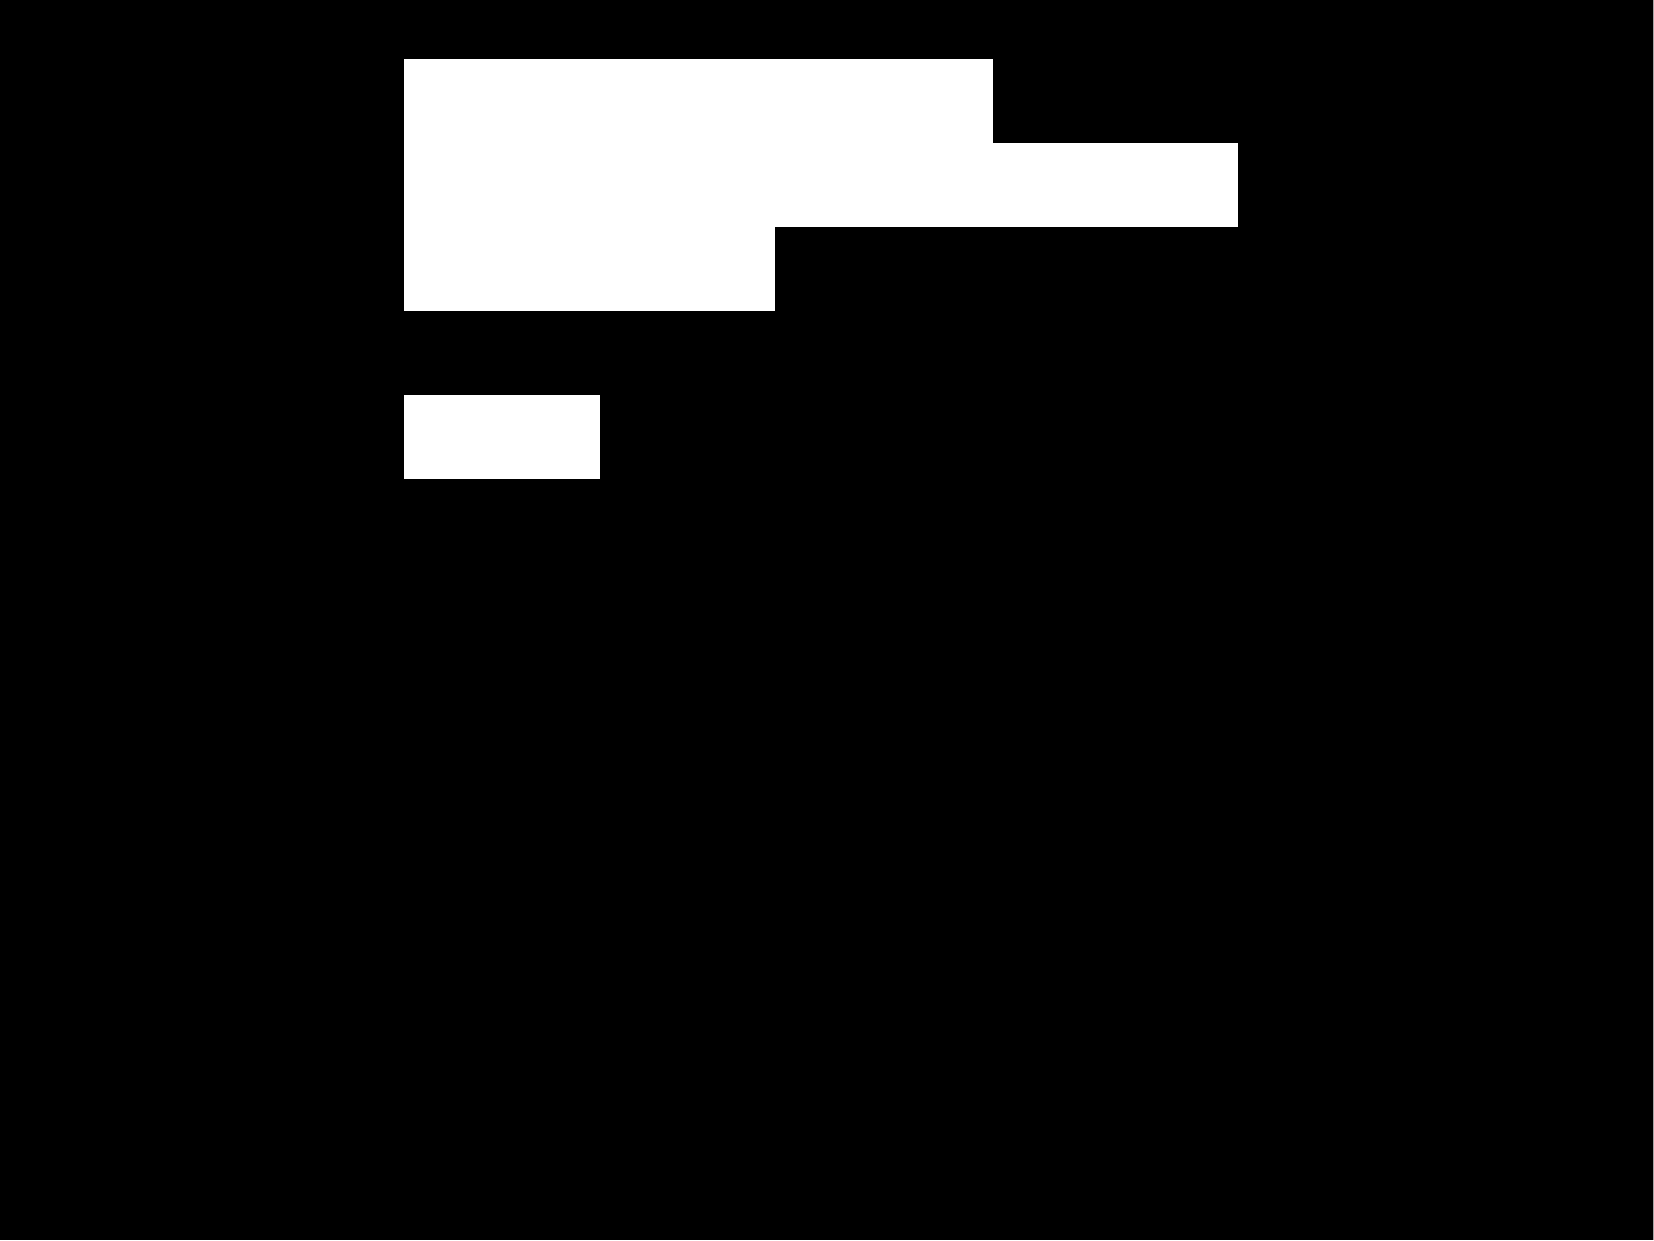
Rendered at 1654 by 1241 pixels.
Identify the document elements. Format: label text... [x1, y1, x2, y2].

subtitle Your love is in me In my life and every song That I sing! (intro) [76, 59, 1565, 779]
